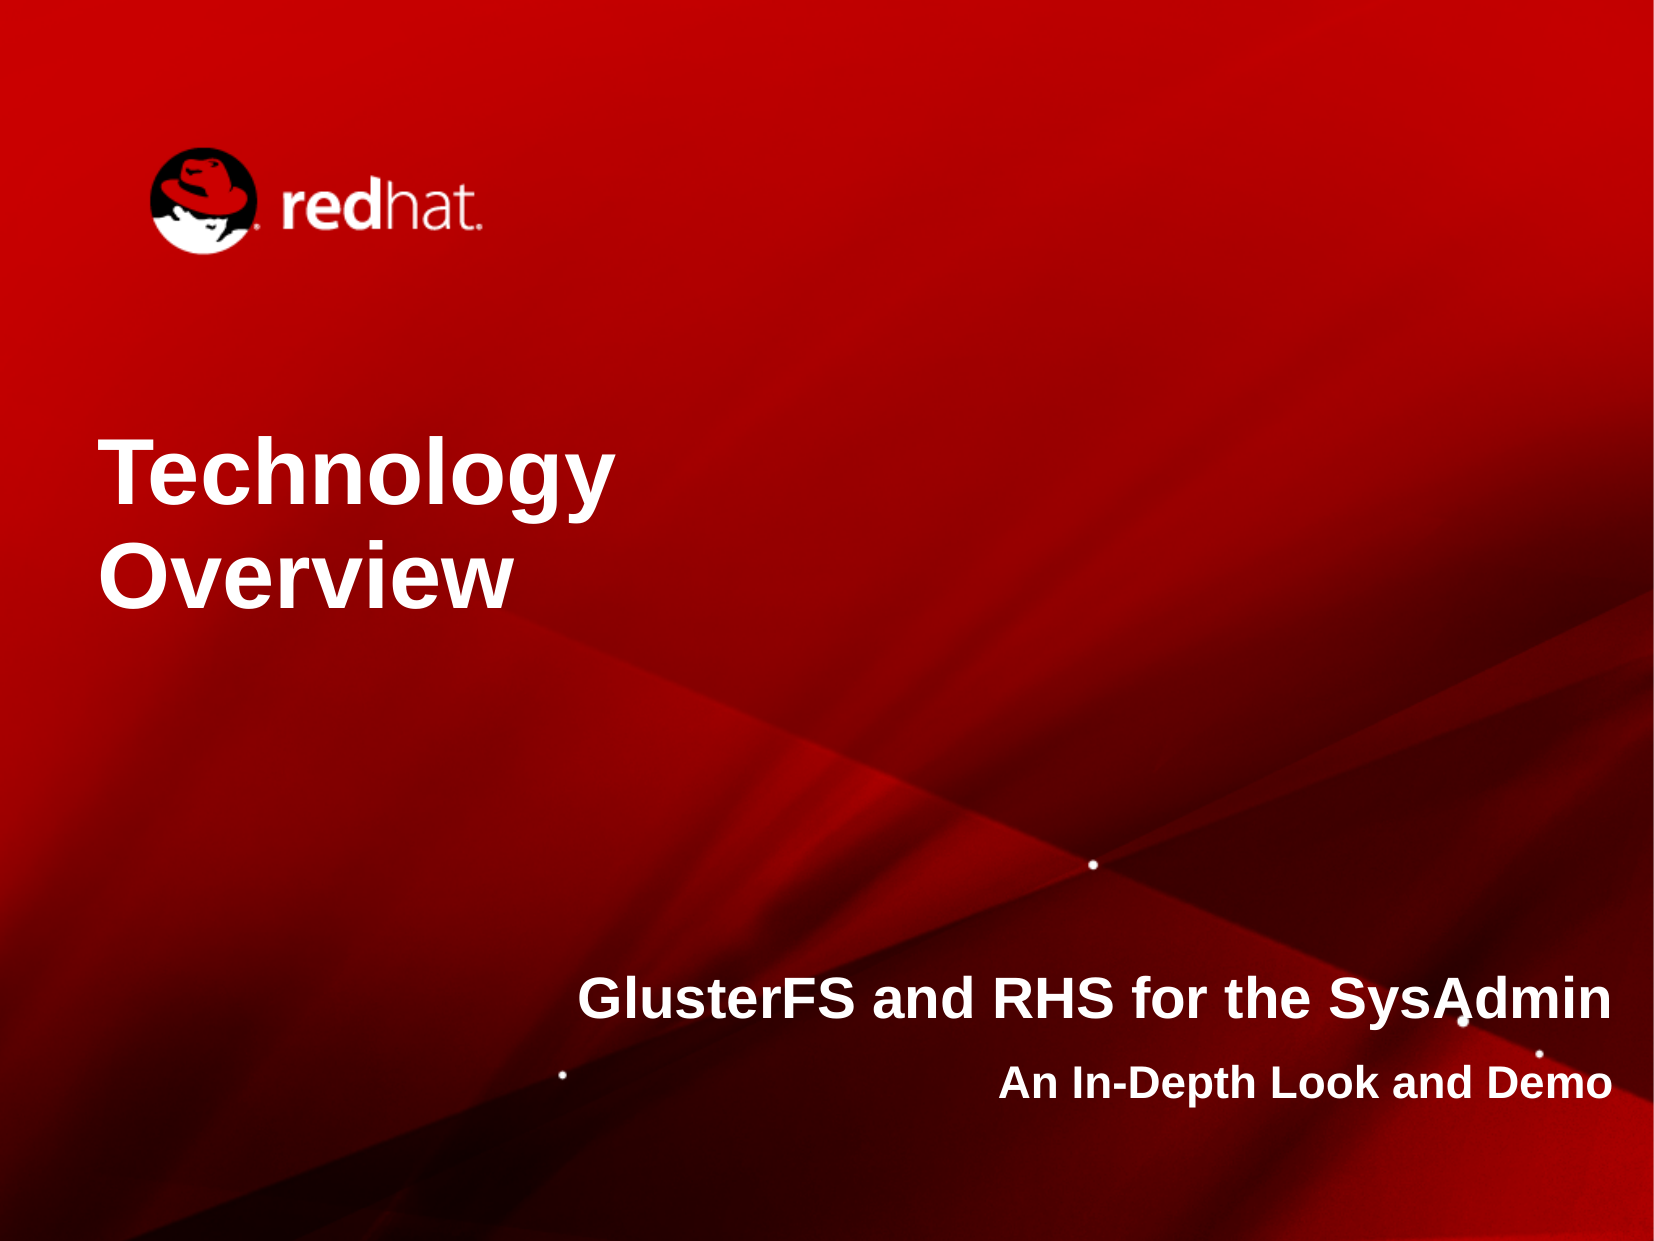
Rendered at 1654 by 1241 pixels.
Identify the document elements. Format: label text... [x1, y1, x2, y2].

text_box GlusterFS and RHS for the SysAdmin An In-Depth Look and Demo [562, 958, 1629, 1116]
title Technology Overview [97, 419, 1586, 629]
picture [0, 0, 1654, 1241]
